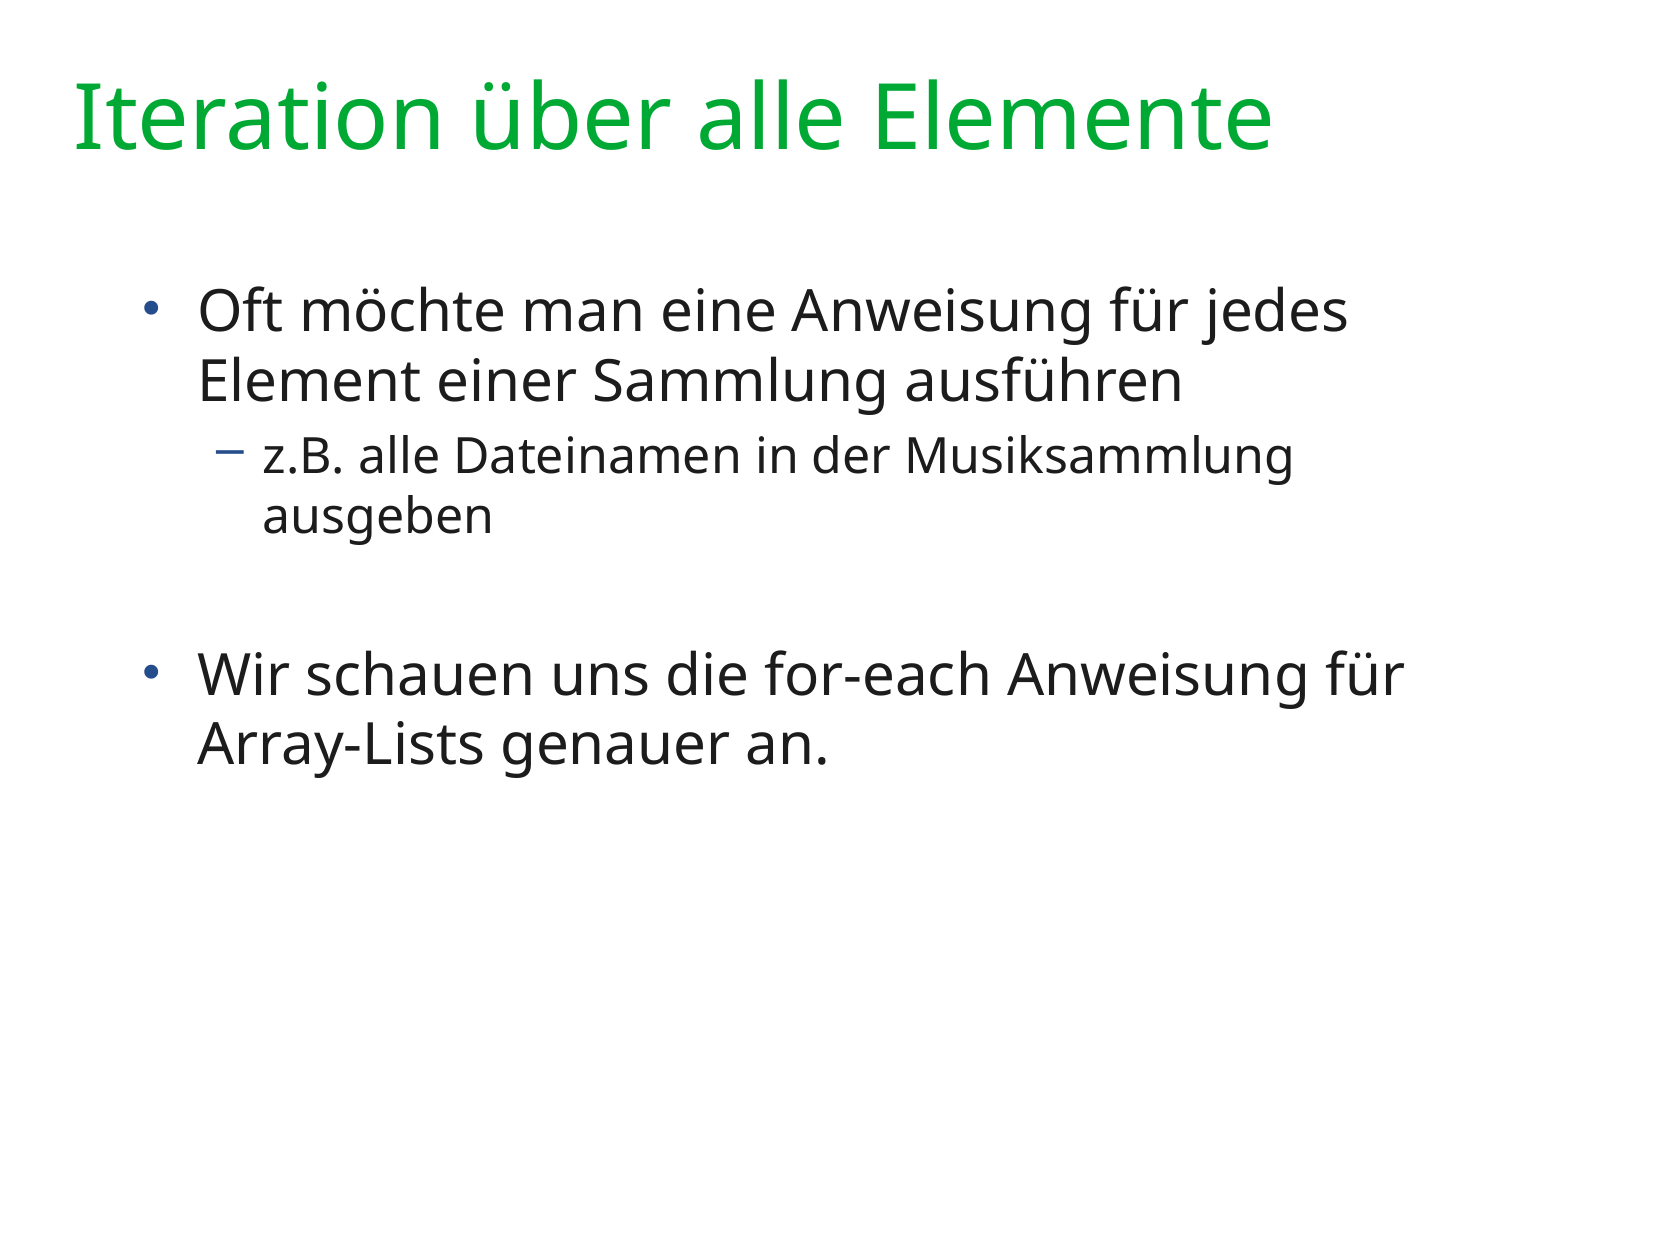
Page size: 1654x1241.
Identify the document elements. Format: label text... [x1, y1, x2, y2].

title Iteration über alle Elemente [59, 59, 1465, 168]
list Oft möchte man eine Anweisung für jedes Element einer Sammlung ausführen z.B. alle Dateinamen in der Musiksammlung ausgeben Wir schauen uns die for-each Anweisung für Array-Lists genauer an. [126, 265, 1477, 1038]
